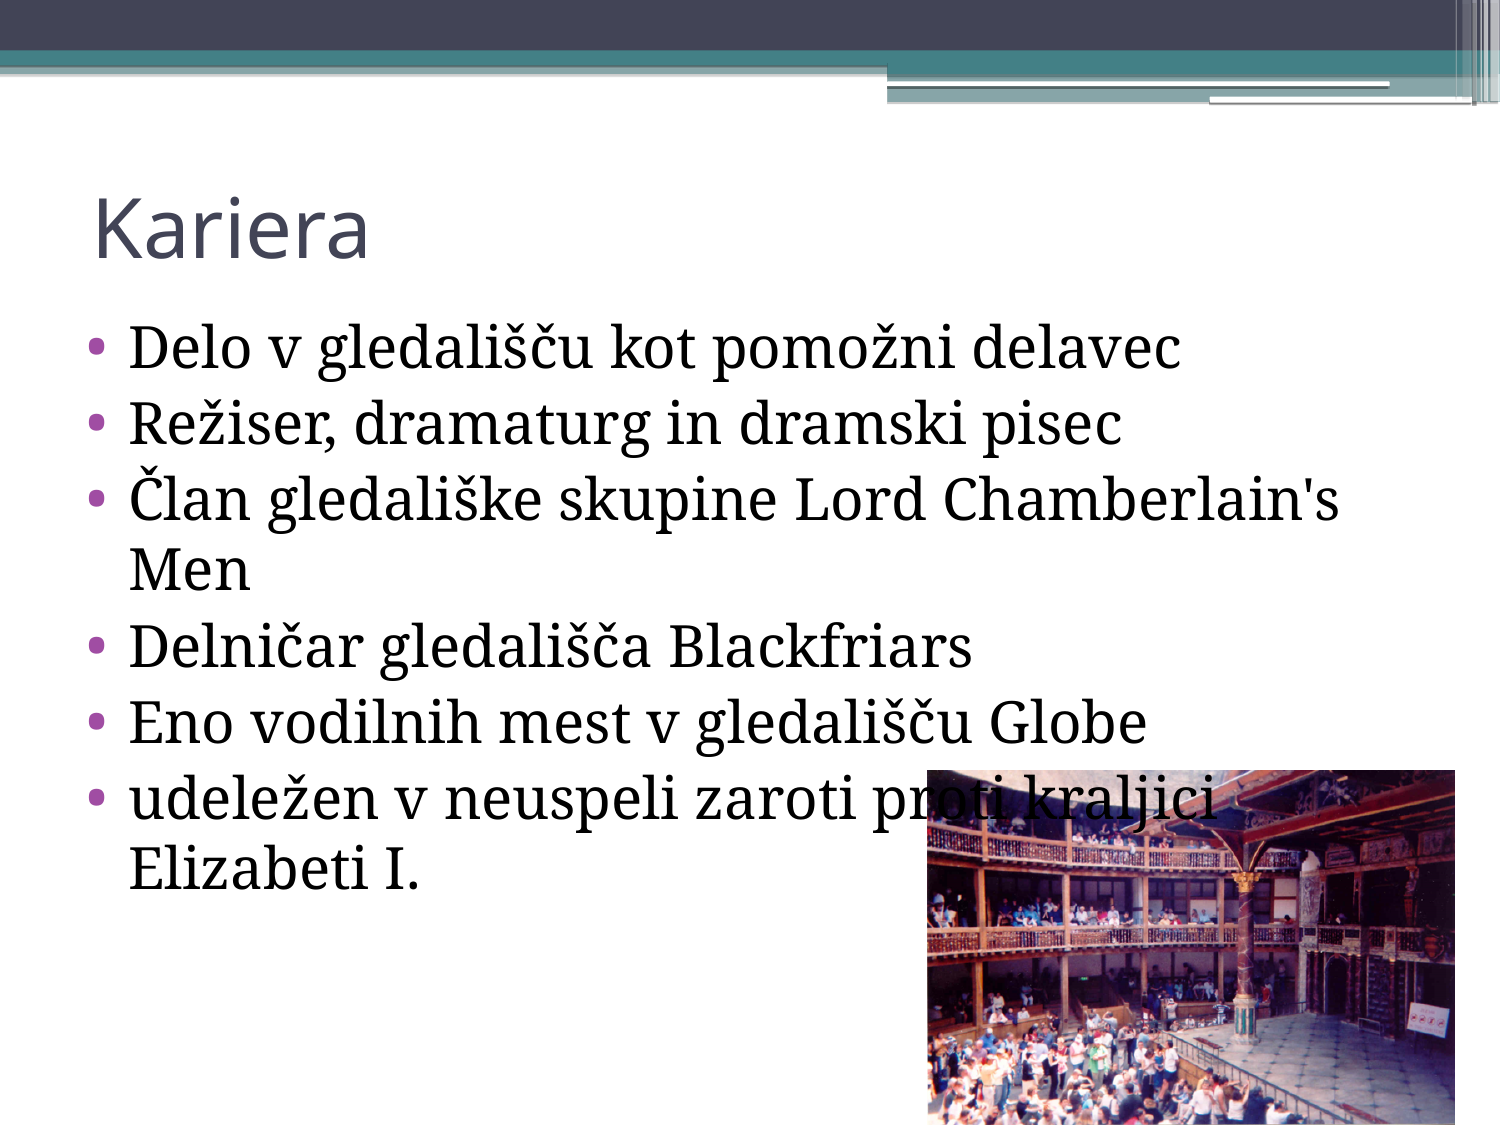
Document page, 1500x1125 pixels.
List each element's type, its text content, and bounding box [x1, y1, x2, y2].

list Delo v gledališču kot pomožni delavec Režiser, dramaturg in dramski pisec Član gledališke skupine Lord Chamberlain's Men Delničar gledališča Blackfriars Eno vodilnih mest v gledališču Globe udeležen v neuspeli zaroti proti kraljici Elizabeti I. [53, 302, 1436, 1013]
title Kariera [76, 137, 1427, 302]
picture [927, 770, 1455, 1125]
